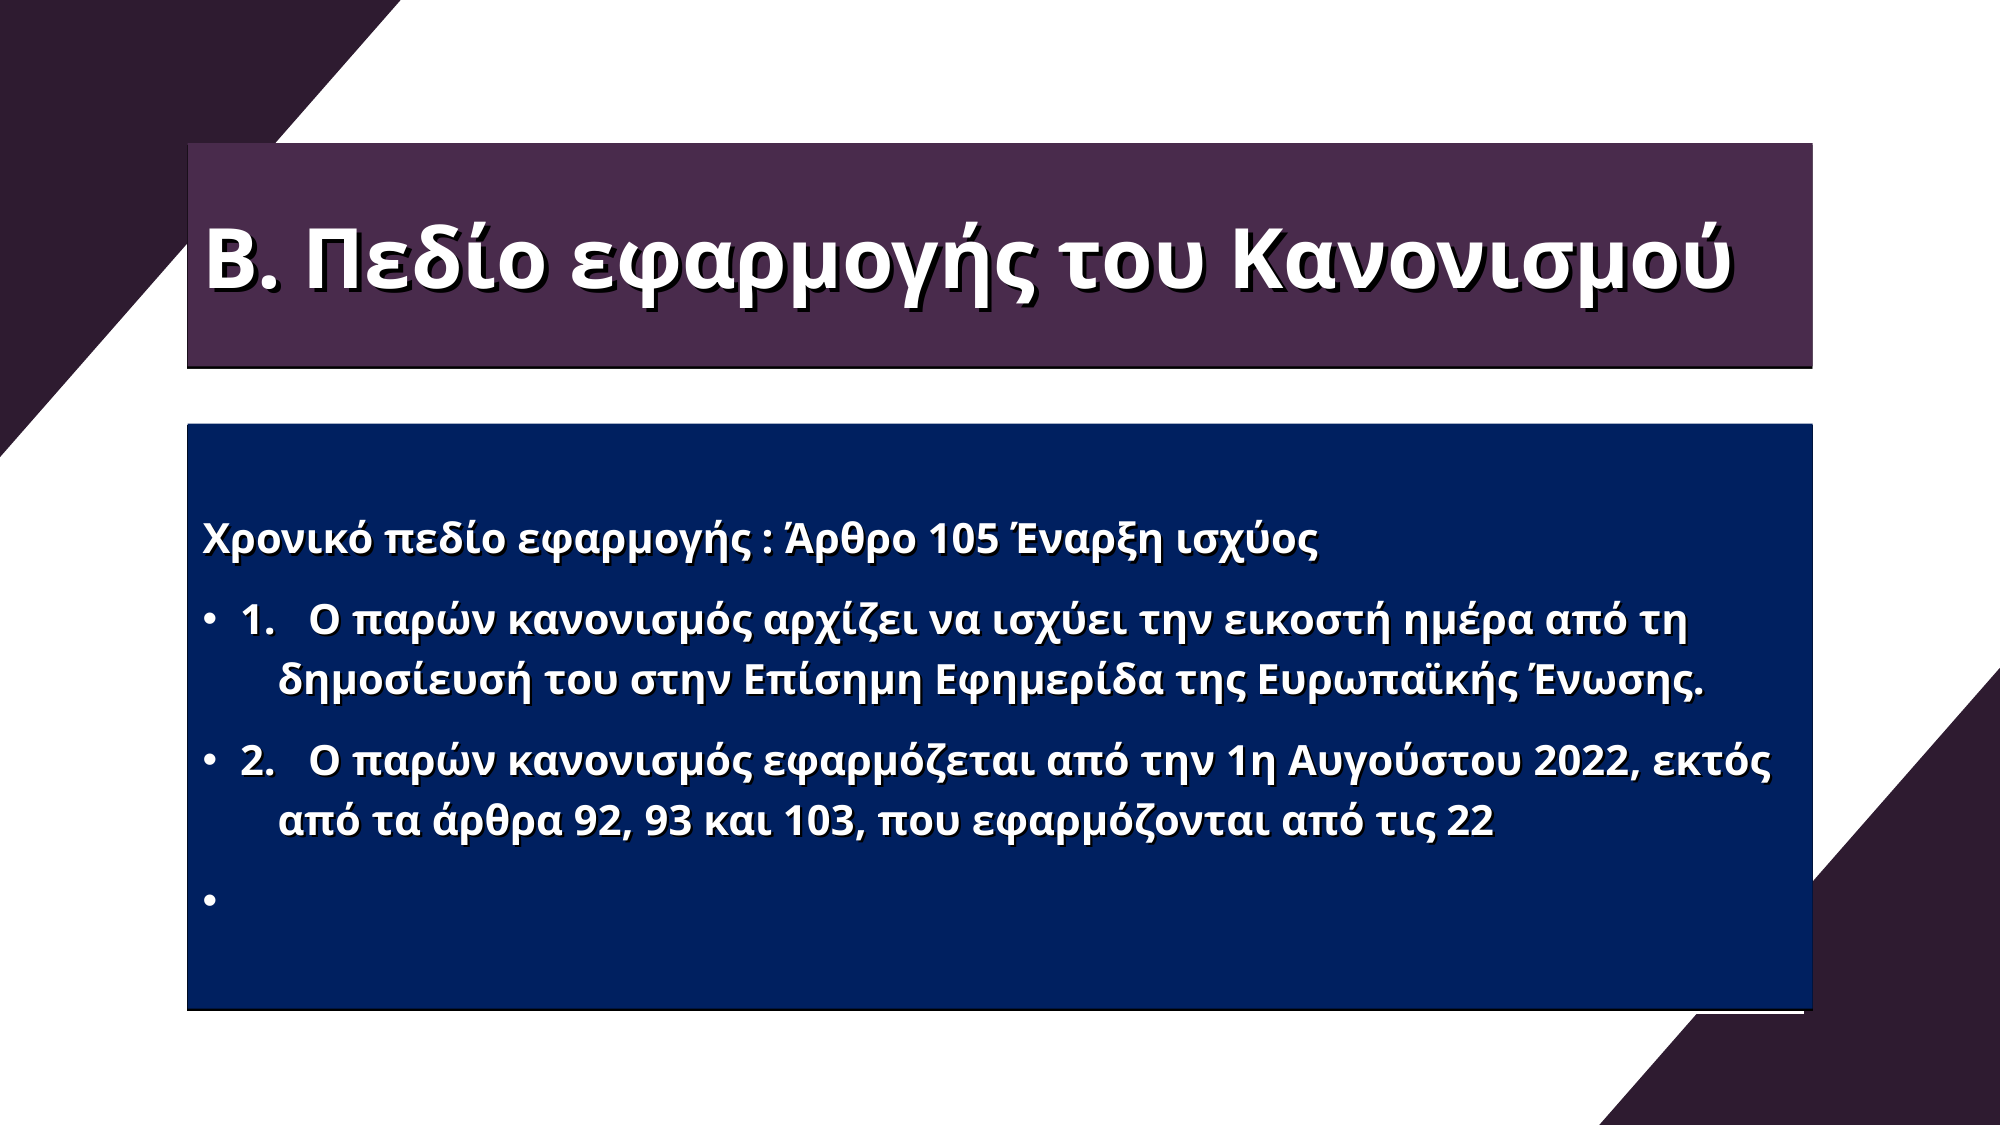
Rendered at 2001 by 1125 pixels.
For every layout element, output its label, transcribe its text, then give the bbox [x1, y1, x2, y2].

title Β. Πεδίο εφαρμογής του Κανονισμού [187, 143, 1813, 367]
list Χρονικό πεδίο εφαρμογής : Άρθρο 105 Έναρξη ισχύος 1. Ο παρών κανονισμός αρχίζει να ισχύει την εικοστή ημέρα από τη δημοσίευσή του στην Επίσημη Εφημερίδα της Ευρωπαϊκής Ένωσης. 2. Ο παρών κανονισμός εφαρμόζεται από την 1η Αυγούστου 2022, εκτός από τα άρθρα 92, 93 και 103, που εφαρμόζονται από τις 22 [187, 423, 1813, 1009]
